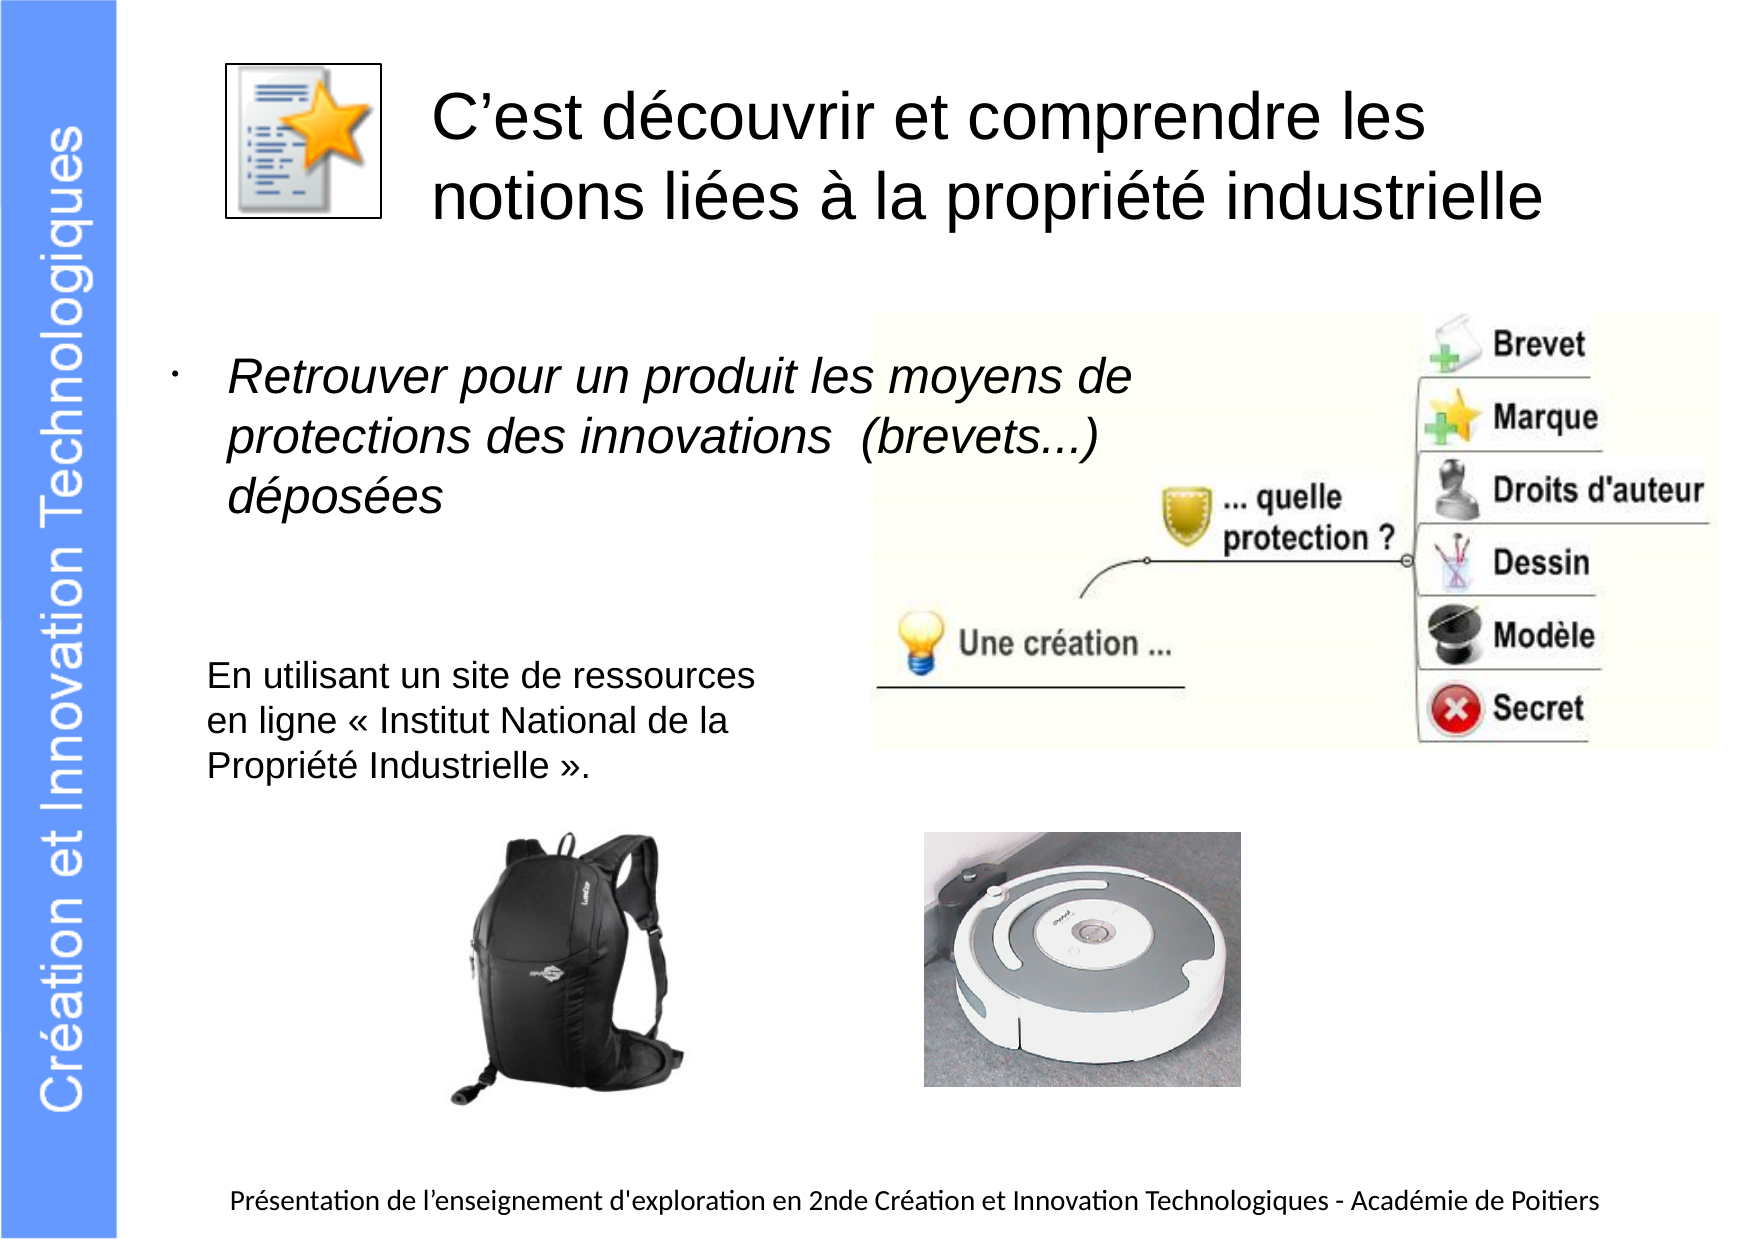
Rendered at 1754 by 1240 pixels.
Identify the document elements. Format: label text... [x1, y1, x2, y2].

picture [416, 820, 713, 1117]
picture [0, 0, 118, 1240]
text_box En utilisant un site de ressources en ligne « Institut National de la Propriété Industrielle ». [191, 643, 806, 795]
title C’est découvrir et comprendre les notions liées à la propriété industrielle [416, 64, 1667, 242]
picture [227, 64, 380, 218]
picture [924, 832, 1241, 1087]
text_box Présentation de l’enseignement d'exploration en 2nde Création et Innovation Technologiques - Académie de Poitiers [147, 1173, 1684, 1240]
list Retrouver pour un produit les moyens de protections des innovations (brevets...) déposées [156, 336, 1173, 573]
picture [870, 312, 1717, 750]
